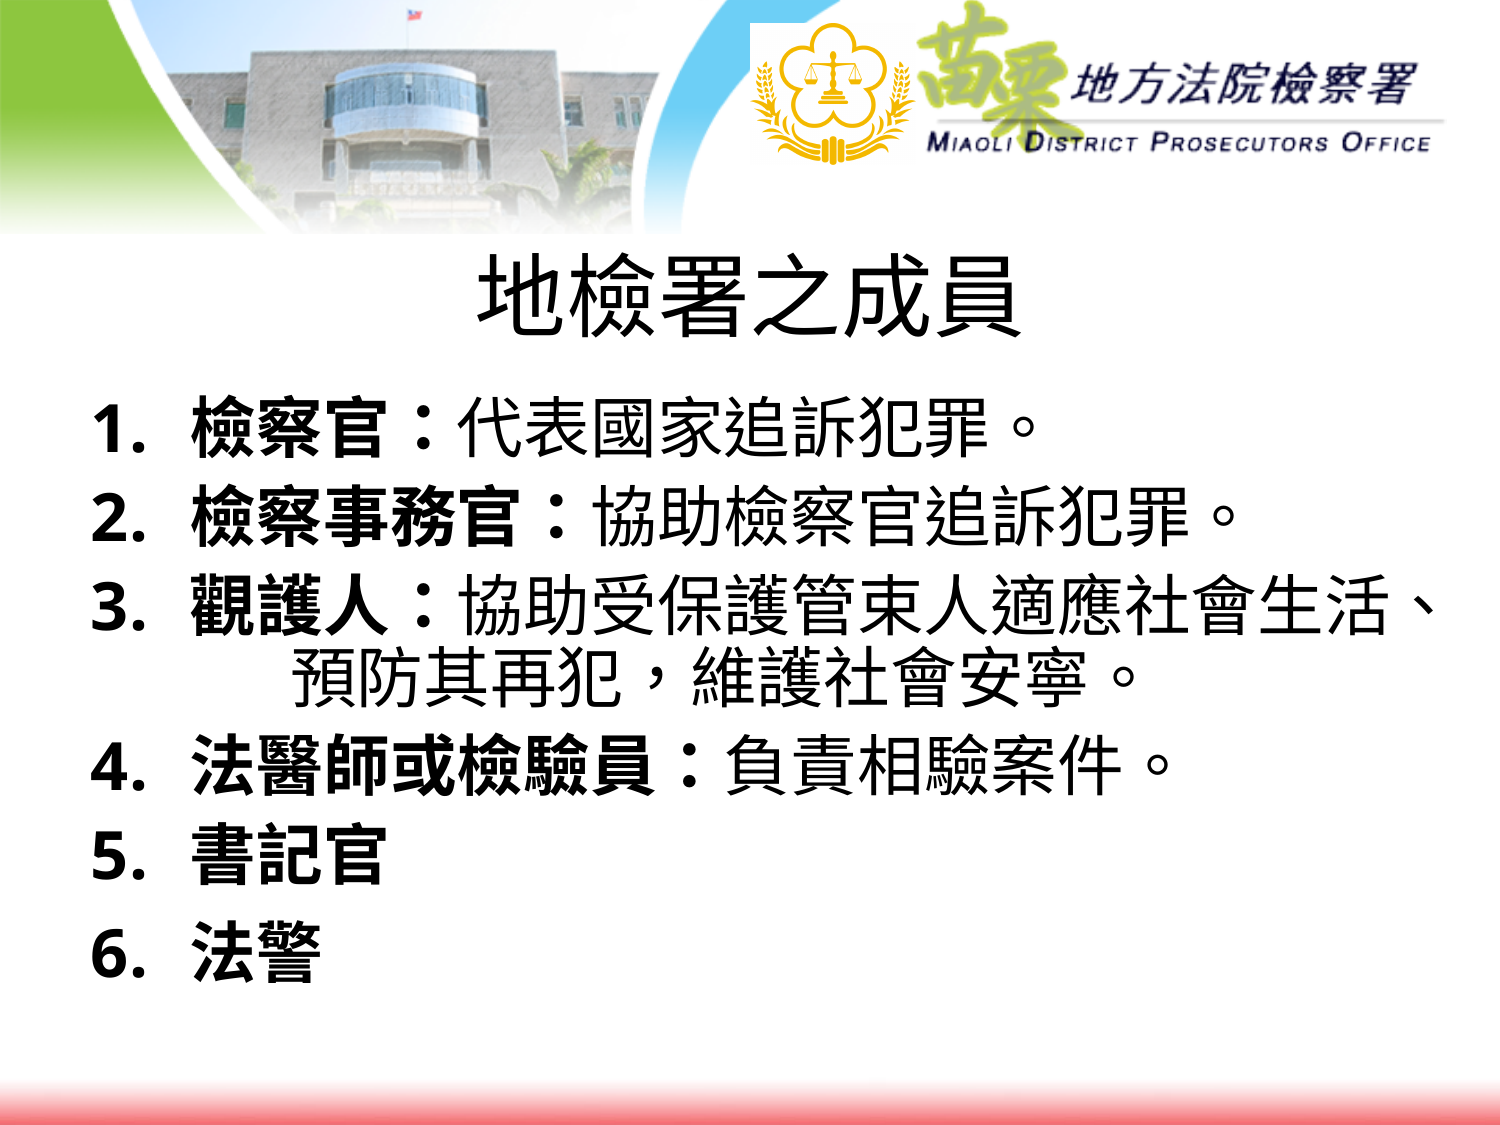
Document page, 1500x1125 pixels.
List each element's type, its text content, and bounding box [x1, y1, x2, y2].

title 地檢署之成員 [75, 200, 1426, 387]
list 檢察官：代表國家追訴犯罪。 檢察事務官：協助檢察官追訴犯罪。 觀護人：協助受保護管束人適應社會生活、預防其再犯，維護社會安寧。 法醫師或檢驗員：負責相驗案件。 書記官 法警 [75, 387, 1426, 1038]
